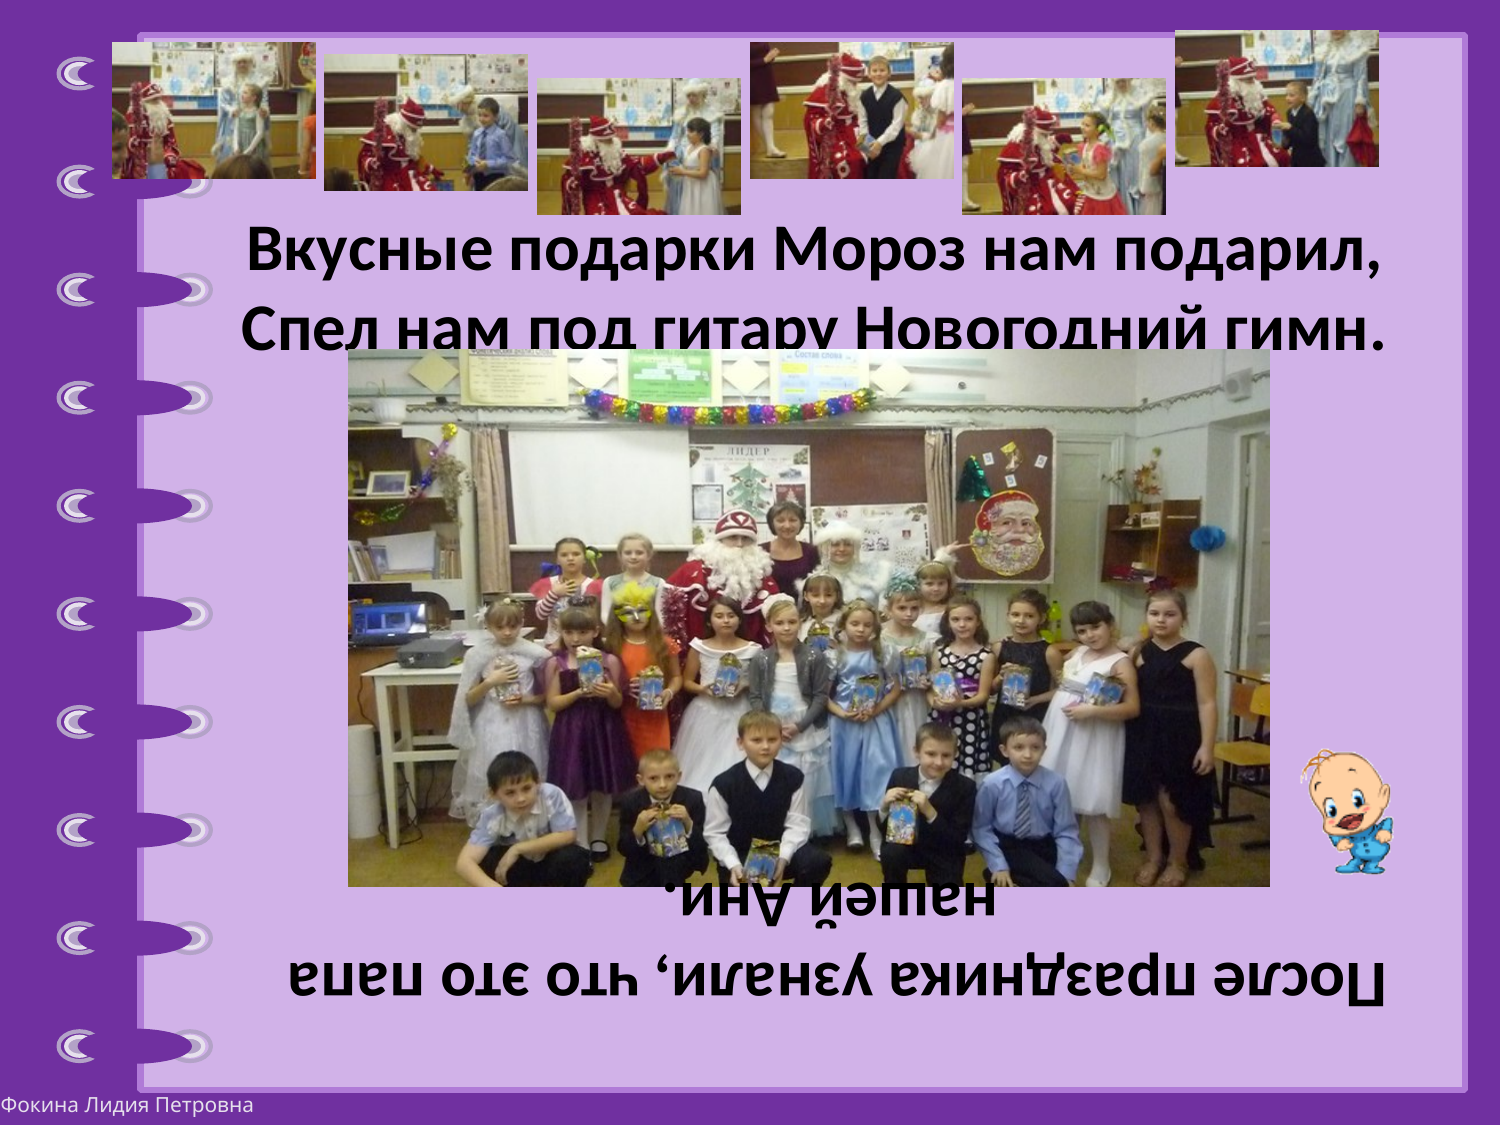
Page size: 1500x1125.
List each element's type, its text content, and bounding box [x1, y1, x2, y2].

text_box После праздника узнали, что это папа нашей Ани. [159, 863, 1500, 1039]
picture [537, 78, 741, 196]
picture [1175, 30, 1379, 167]
picture [348, 349, 1270, 863]
picture [750, 42, 954, 179]
picture [1293, 727, 1408, 878]
text_box Вкусные подарки Мороз нам подарил, Спел нам под гитару Новогодний гимн. [218, 196, 1412, 372]
picture [962, 78, 1166, 196]
picture [112, 42, 316, 179]
picture [324, 54, 528, 191]
